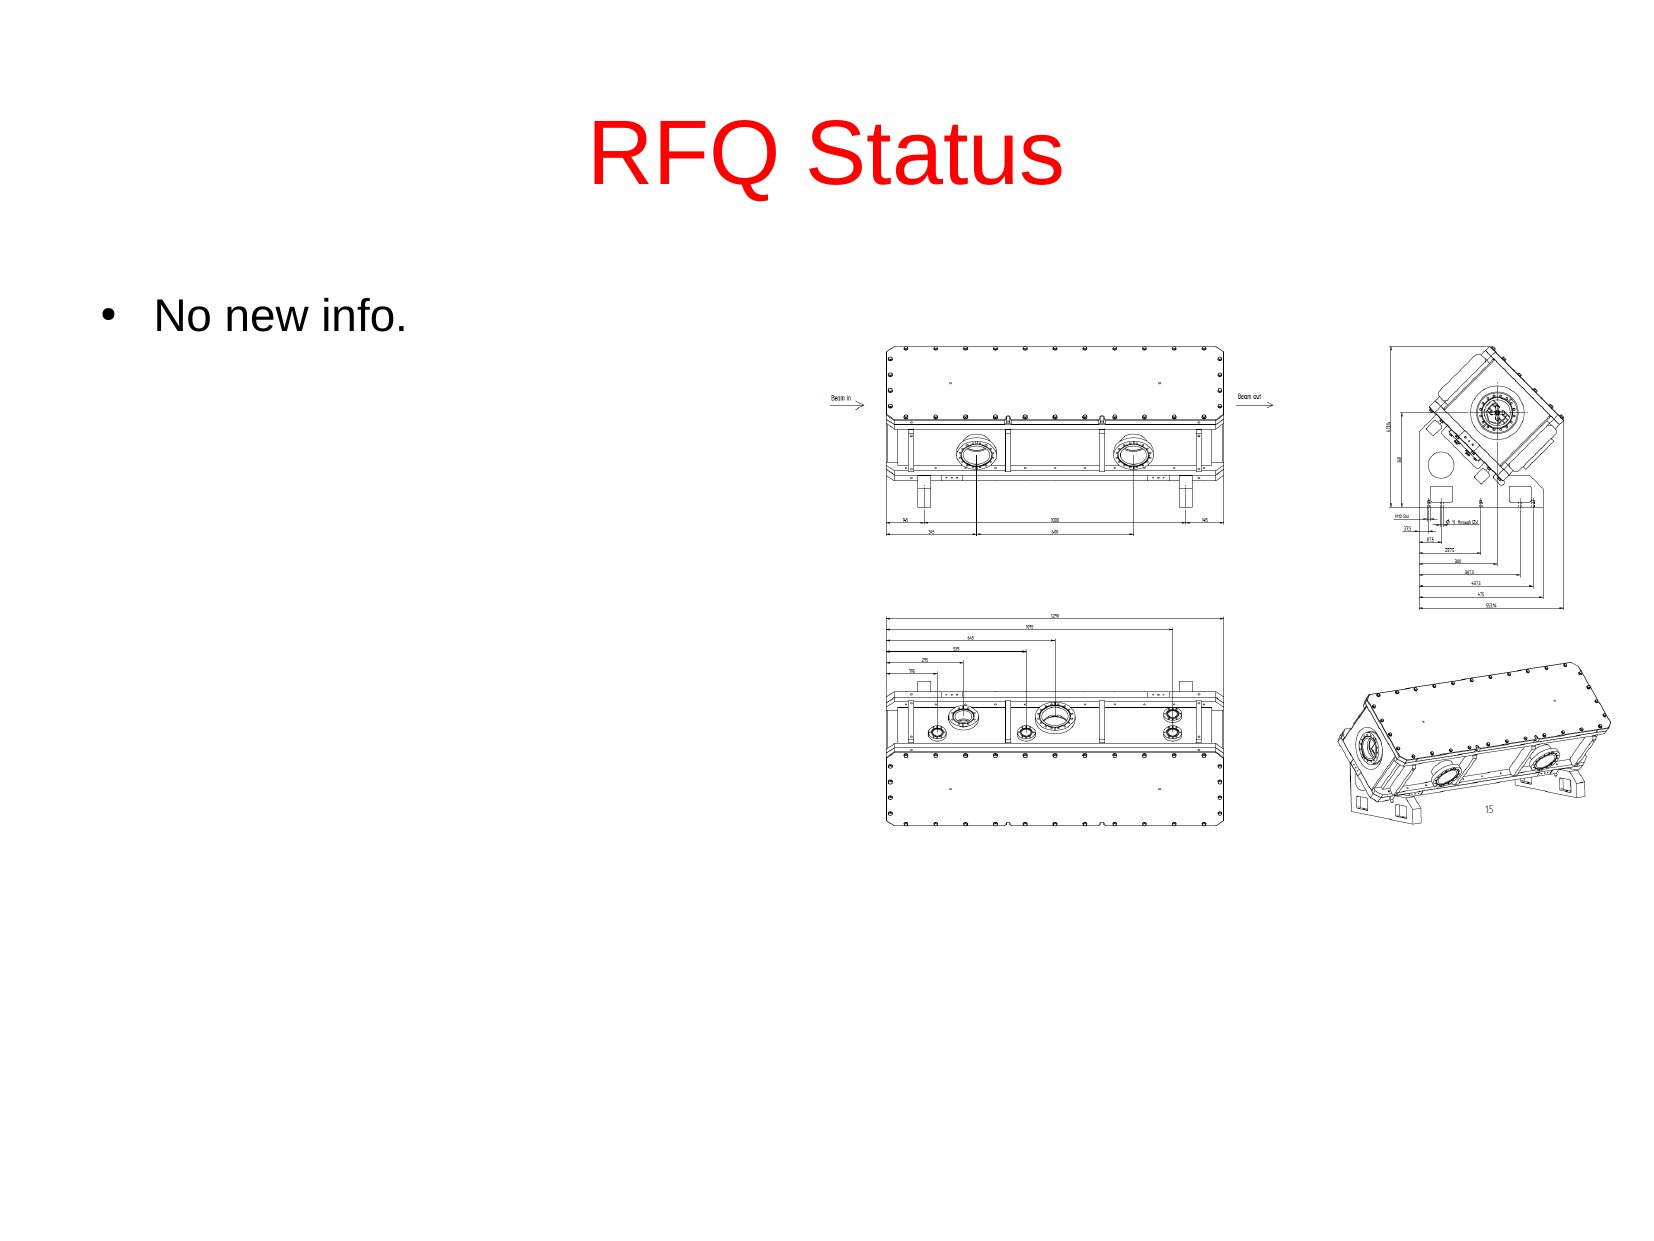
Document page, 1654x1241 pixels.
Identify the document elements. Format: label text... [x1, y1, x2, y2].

picture [814, 296, 1628, 829]
title RFQ Status [82, 49, 1571, 257]
list No new info. [82, 290, 809, 1109]
